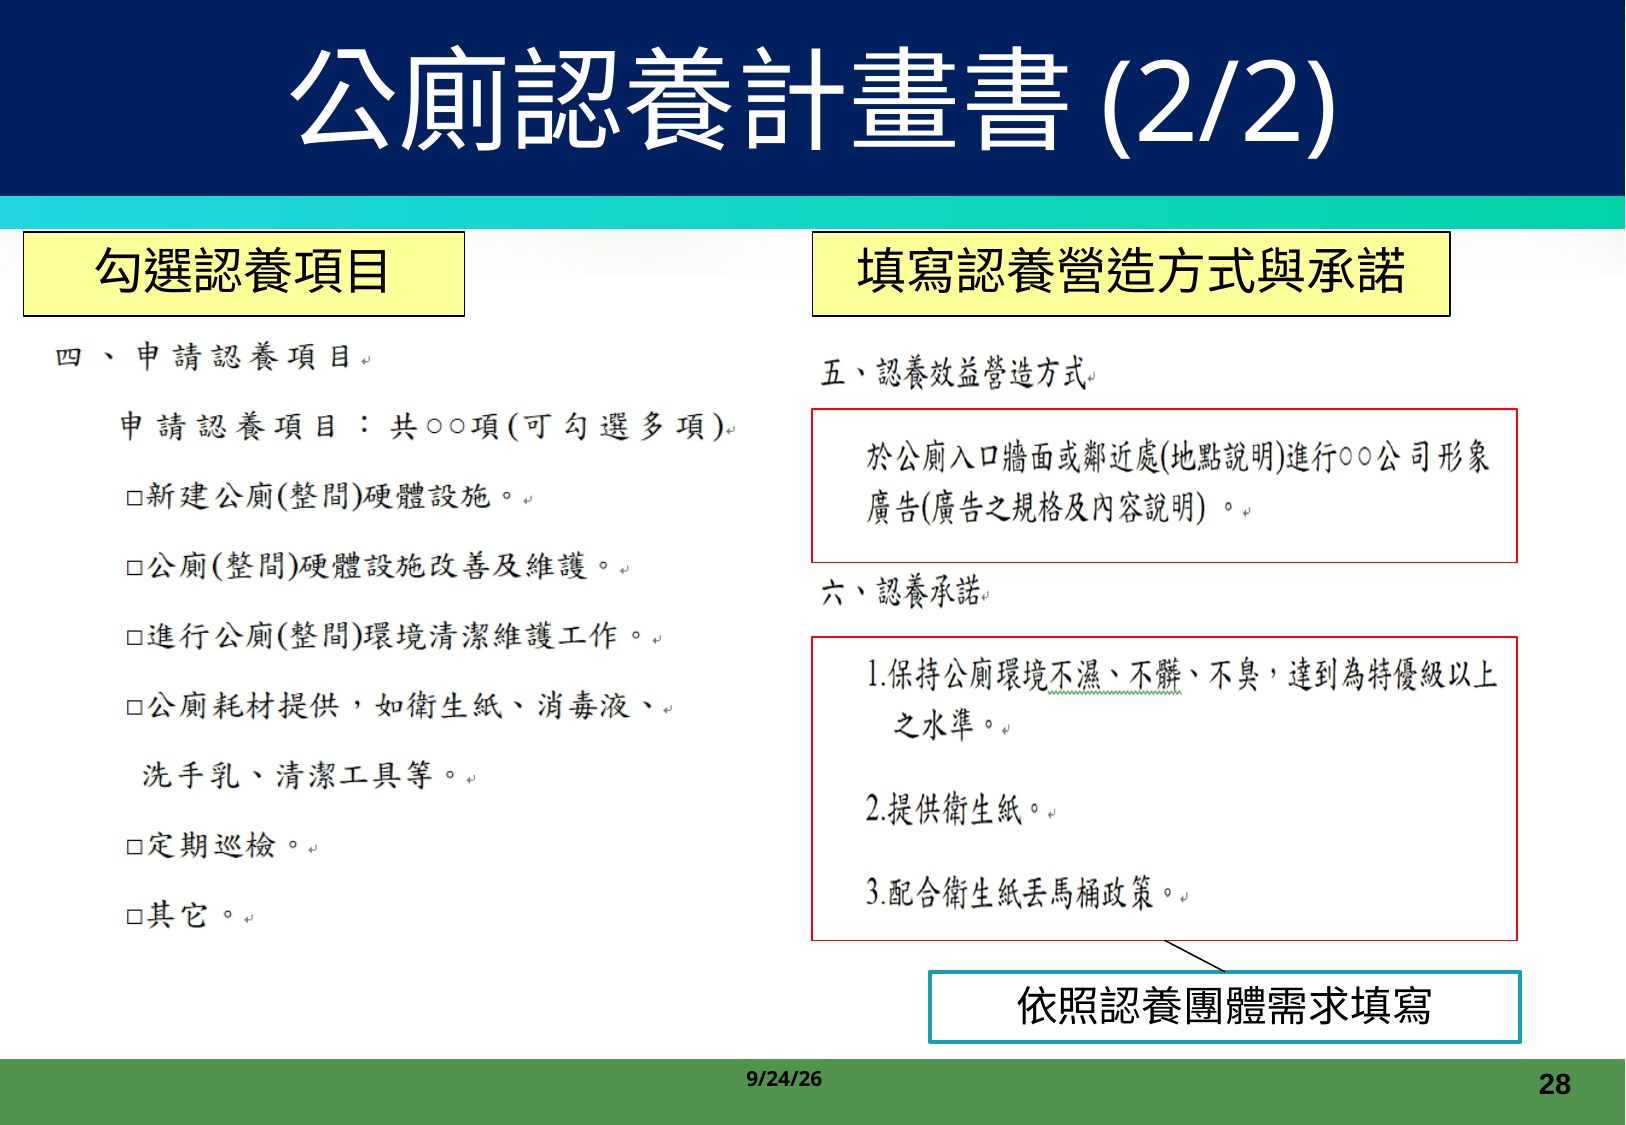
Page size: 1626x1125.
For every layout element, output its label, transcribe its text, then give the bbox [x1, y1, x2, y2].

text_box 填寫認養營造方式與承諾 [812, 232, 1450, 316]
picture [813, 638, 1516, 940]
text_box [0, 0, 1625, 229]
text_box 依照認養團體需求填寫 [930, 972, 1520, 1042]
text_box [1523, 1057, 1619, 1098]
picture [21, 331, 1569, 953]
text_box 勾選認養項目 [23, 232, 465, 316]
text_box [731, 1057, 1111, 1098]
text_box 公廁認養計畫書(2/2) [56, 21, 1569, 173]
